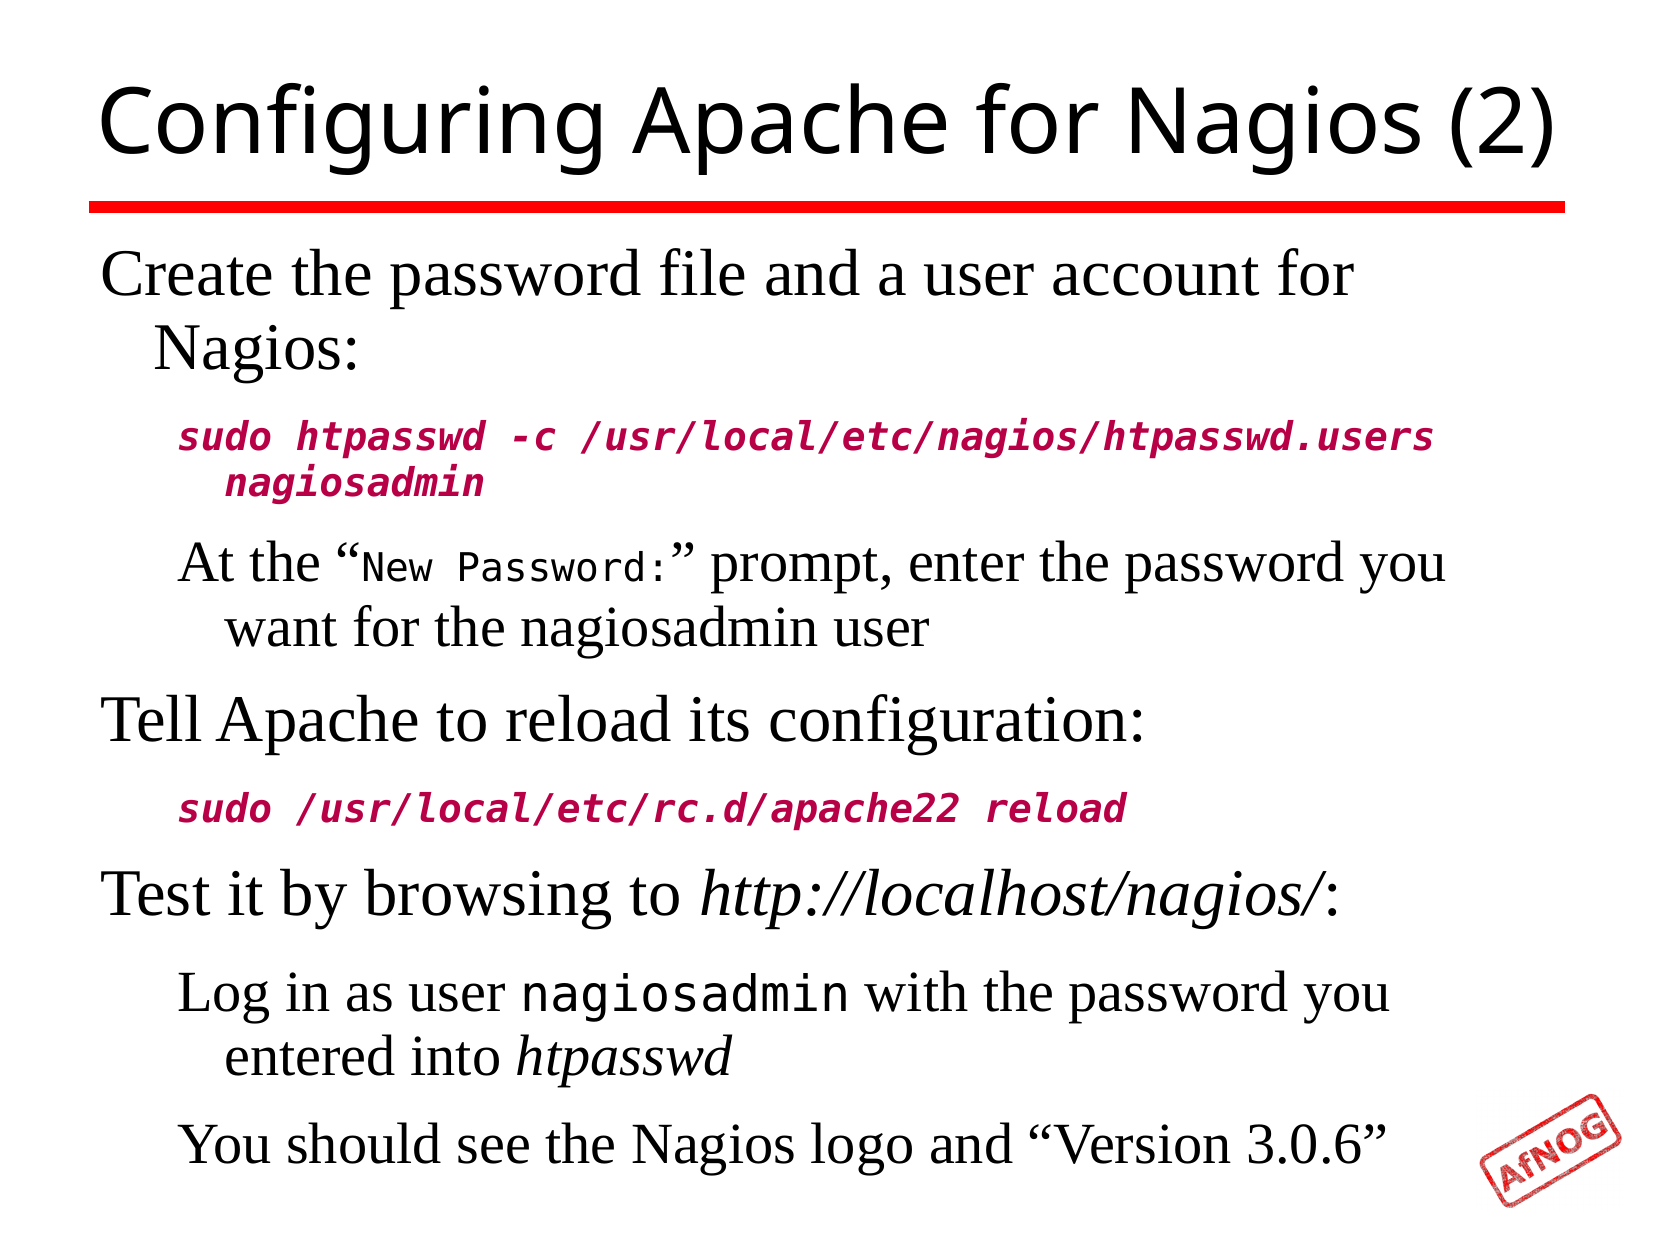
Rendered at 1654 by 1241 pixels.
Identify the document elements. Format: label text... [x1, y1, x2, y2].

list Create the password file and a user account for Nagios: sudo htpasswd -c /usr/local/etc/nagios/htpasswd.users nagiosadmin At the “New Password:” prompt, enter the password you want for the nagiosadmin user Tell Apache to reload its configuration: sudo /usr/local/etc/rc.d/apache22 reload Test it by browsing to http://localhost/nagios/: Log in as user nagiosadmin with the password you entered into htpasswd You should see the Nagios logo and “Version 3.0.6” [82, 236, 1571, 1177]
picture [1476, 1090, 1625, 1211]
title Configuring Apache for Nagios (2) [88, 29, 1565, 207]
